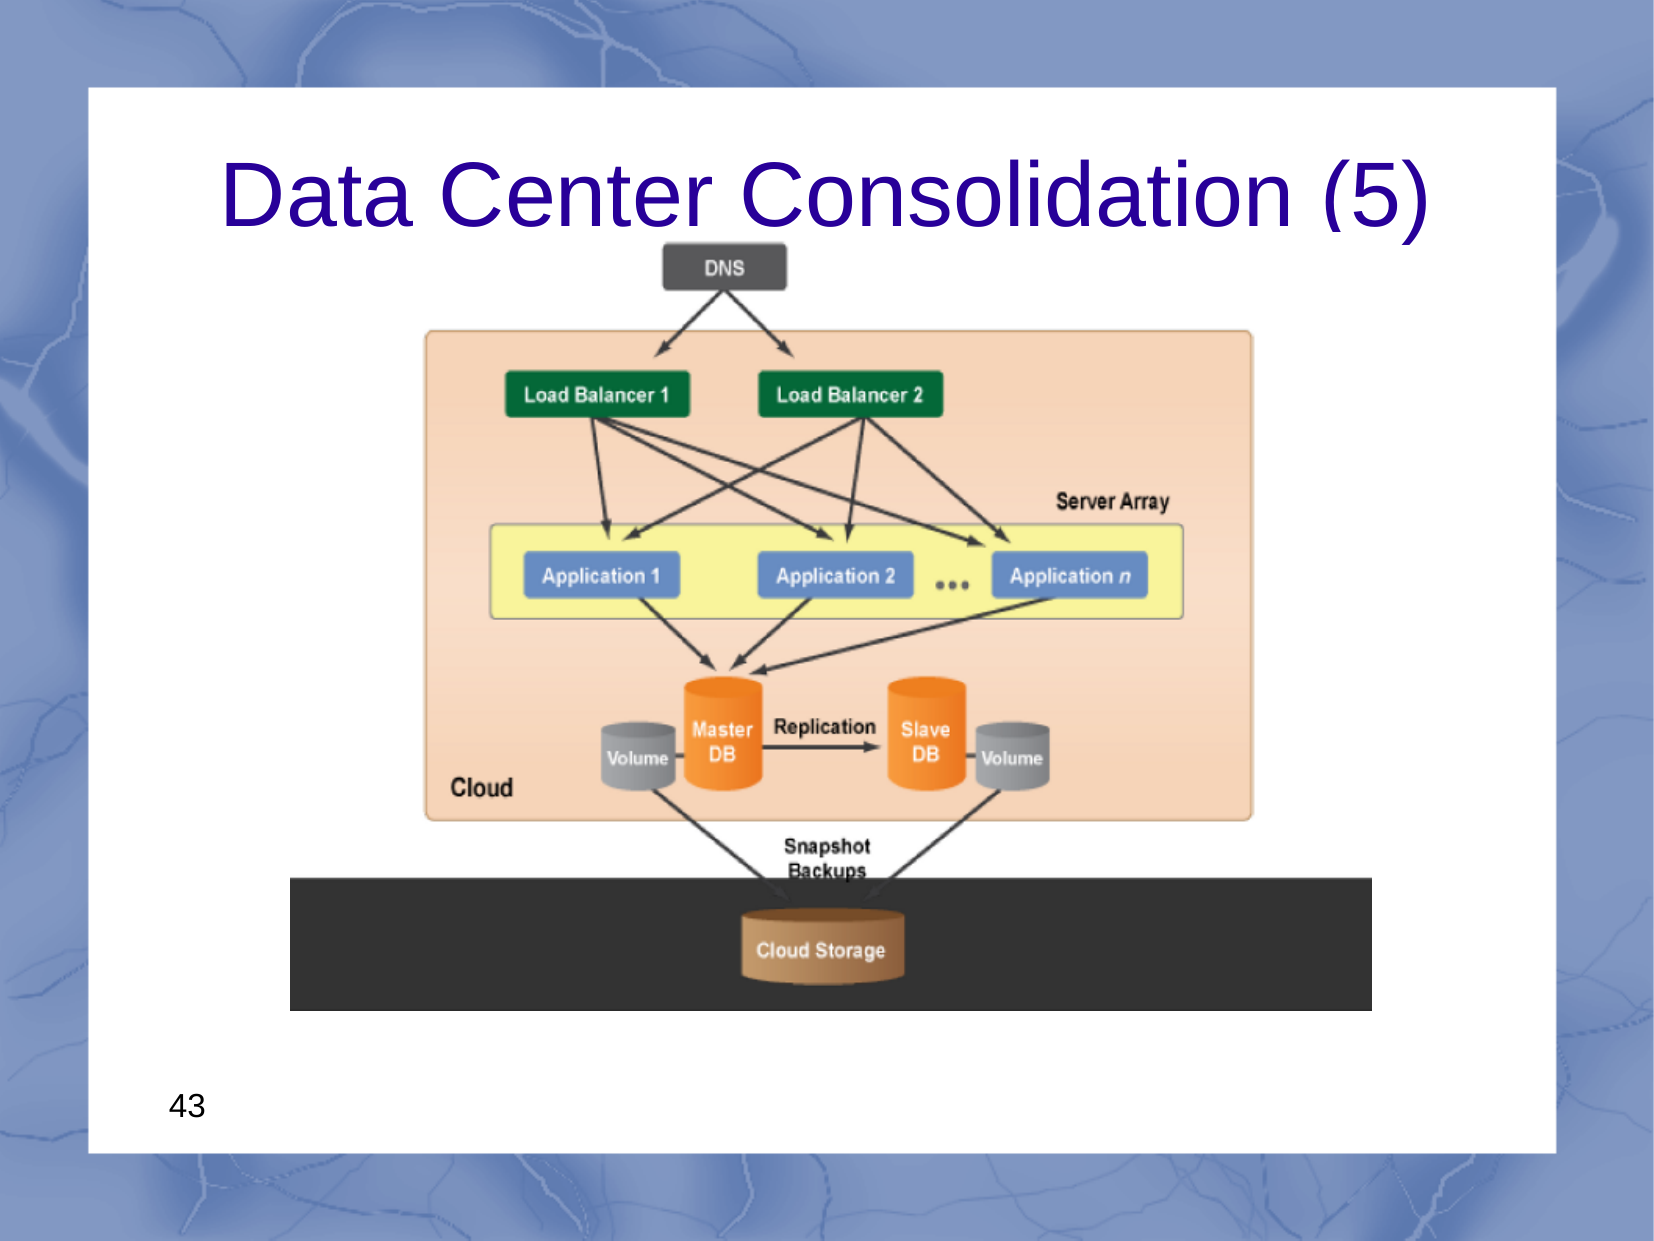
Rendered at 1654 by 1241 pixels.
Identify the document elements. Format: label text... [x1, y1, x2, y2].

picture [0, 0, 1654, 1241]
title Data Center Consolidation (5) [118, 90, 1536, 298]
